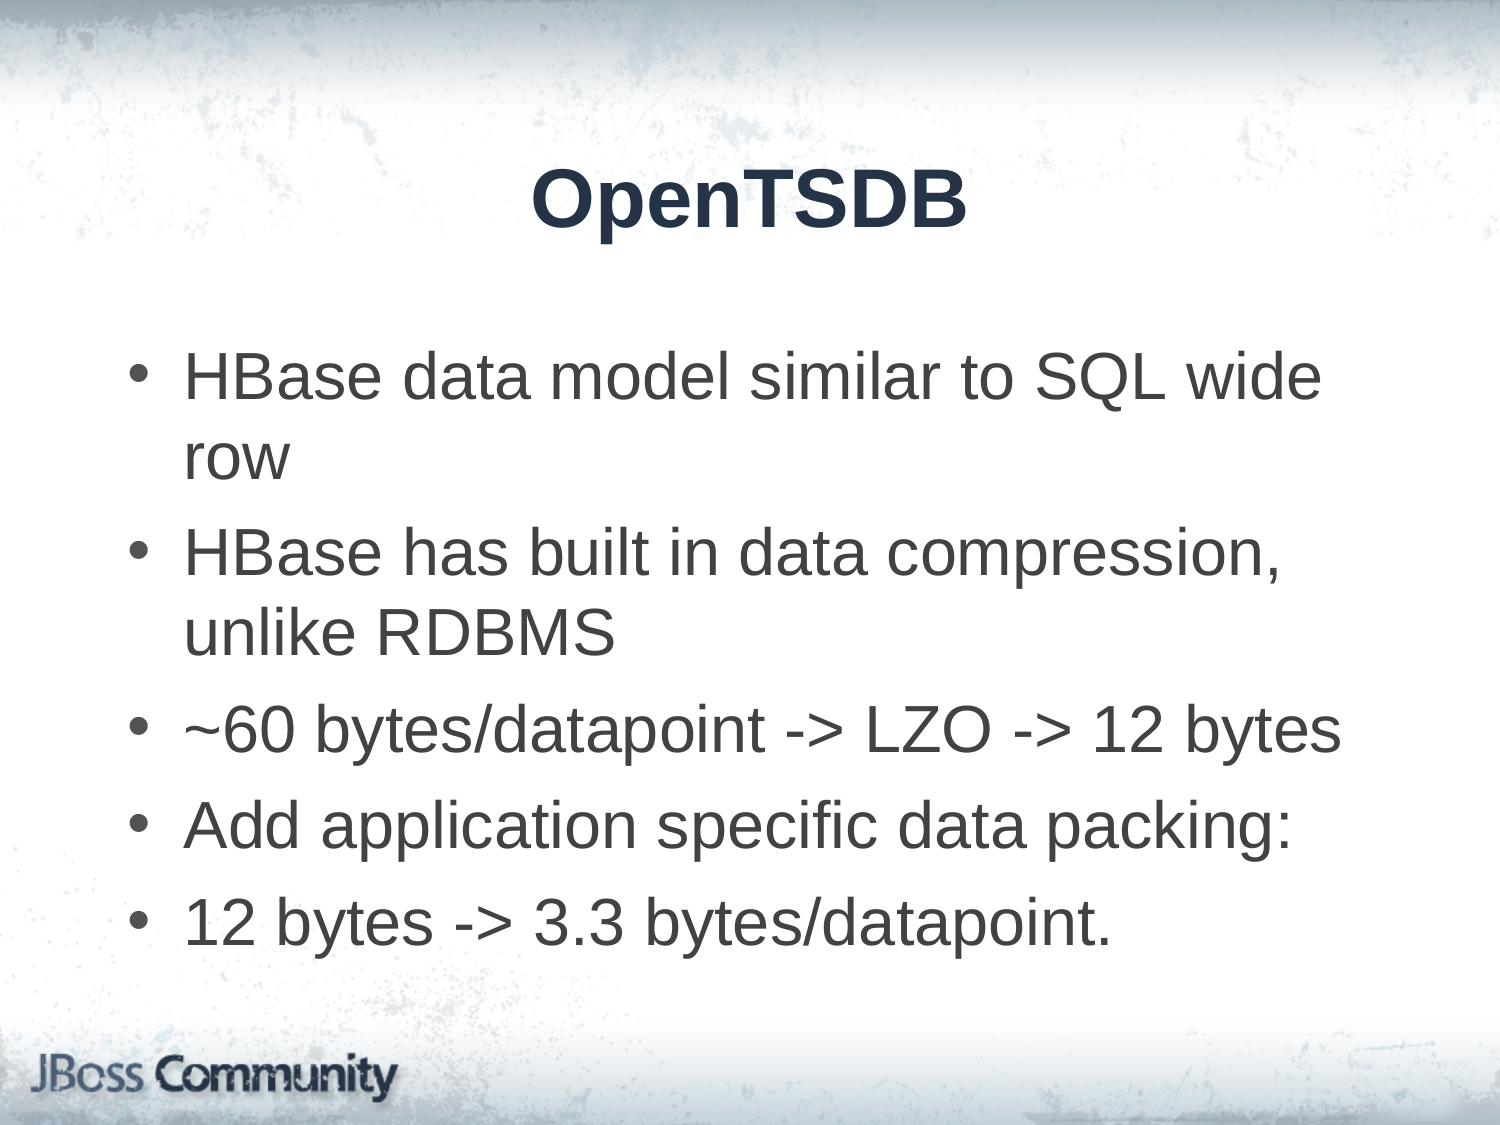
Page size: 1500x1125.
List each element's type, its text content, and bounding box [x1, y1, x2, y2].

picture [0, 0, 1500, 1125]
list HBase data model similar to SQL wide row HBase has built in data compression, unlike RDBMS ~60 bytes/datapoint -> LZO -> 12 bytes Add application specific data packing: 12 bytes -> 3.3 bytes/datapoint. [112, 324, 1388, 1083]
title OpenTSDB [112, 76, 1388, 312]
